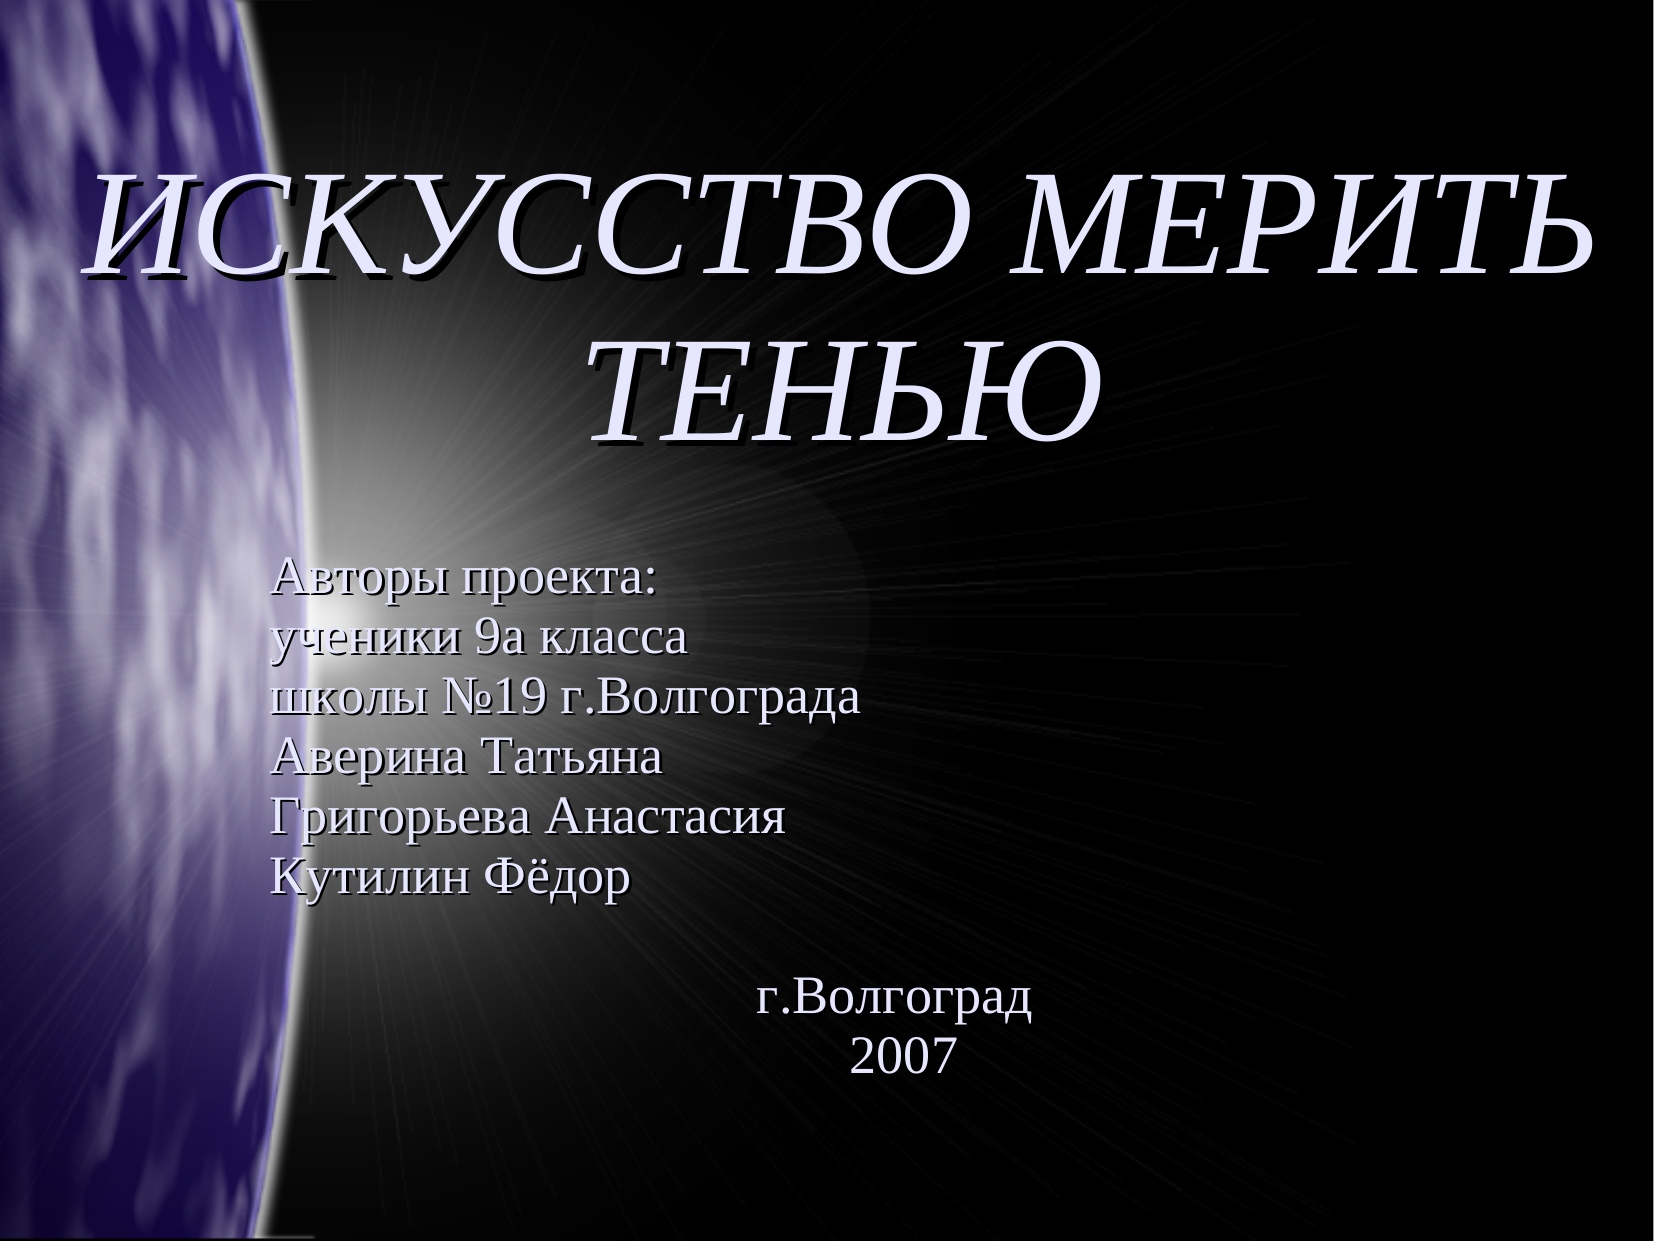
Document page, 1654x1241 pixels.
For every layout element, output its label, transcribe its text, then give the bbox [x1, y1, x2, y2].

picture [0, 0, 1654, 1241]
title ИСКУССТВО МЕРИТЬ ТЕНЬЮ [29, 139, 1654, 473]
subtitle Авторы проекта: ученики 9а класса школы №19 г.Волгограда Аверина Татьяна Григорьева Анастасия Кутилин Фёдор г.Волгоград 2007 [269, 539, 1034, 1211]
